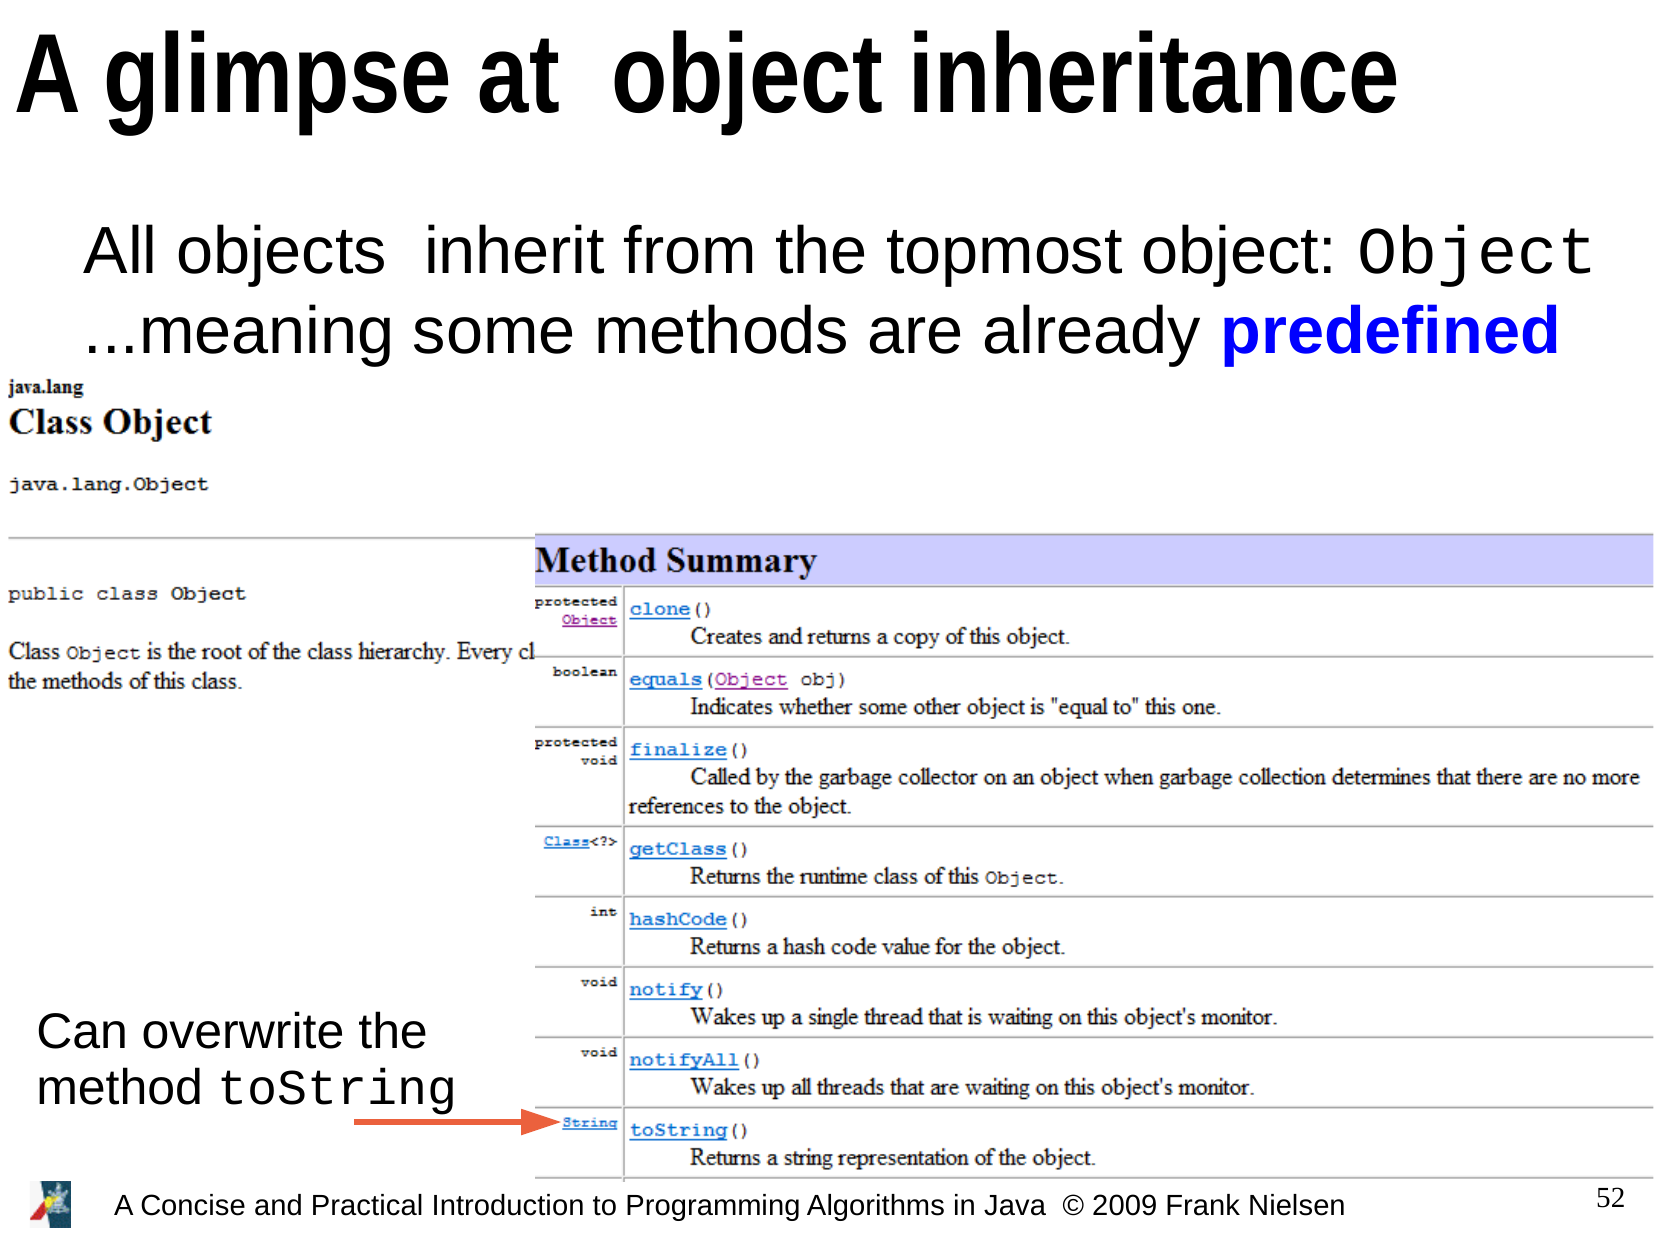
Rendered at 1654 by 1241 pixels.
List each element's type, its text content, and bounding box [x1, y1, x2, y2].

picture [4, 370, 1654, 1182]
text_box A glimpse at object inheritance [0, 0, 1416, 144]
text_box All objects inherit from the topmost object: Object ...meaning some methods are already predefined [69, 205, 1613, 376]
picture [29, 1181, 71, 1228]
text_box Can overwrite the method toString [21, 995, 472, 1125]
